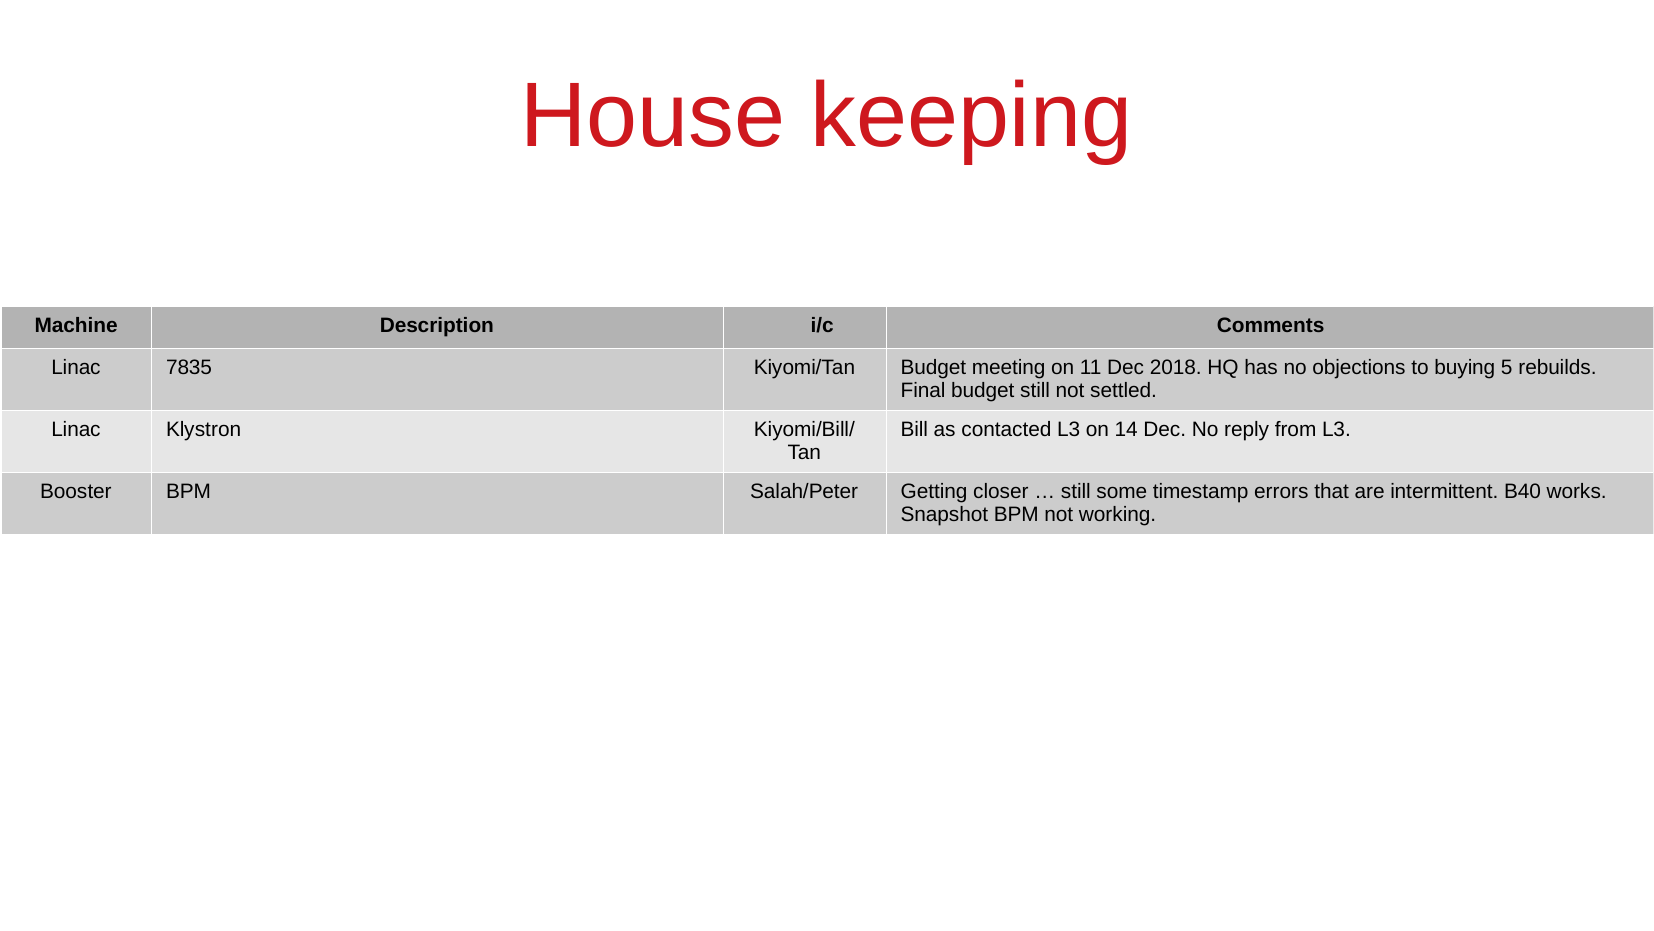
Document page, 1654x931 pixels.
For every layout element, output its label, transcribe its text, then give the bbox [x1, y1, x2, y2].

table_cell Bill as contacted L3 on 14 Dec. No reply from L3. [887, 411, 1654, 472]
table_cell Klystron [152, 411, 723, 472]
table_cell 7835 [152, 349, 723, 410]
table_header i/c [724, 307, 886, 348]
table_header Description [152, 307, 723, 348]
table_cell Getting closer … still some timestamp errors that are intermittent. B40 works. Snapshot BPM not working. [887, 473, 1654, 534]
table_cell BPM [152, 473, 723, 534]
table_cell Kiyomi/Tan [724, 349, 886, 410]
table_cell Kiyomi/Bill/Tan [724, 411, 886, 472]
table_cell Linac [2, 411, 151, 472]
table_cell Budget meeting on 11 Dec 2018. HQ has no objections to buying 5 rebuilds. Final budget still not settled. [887, 349, 1654, 410]
table_cell Salah/Peter [724, 473, 886, 534]
table_cell Booster [2, 473, 151, 534]
table_header Comments [887, 307, 1654, 348]
table_cell Linac [2, 349, 151, 410]
table_header Machine [2, 307, 151, 348]
title House keeping [82, 37, 1571, 193]
